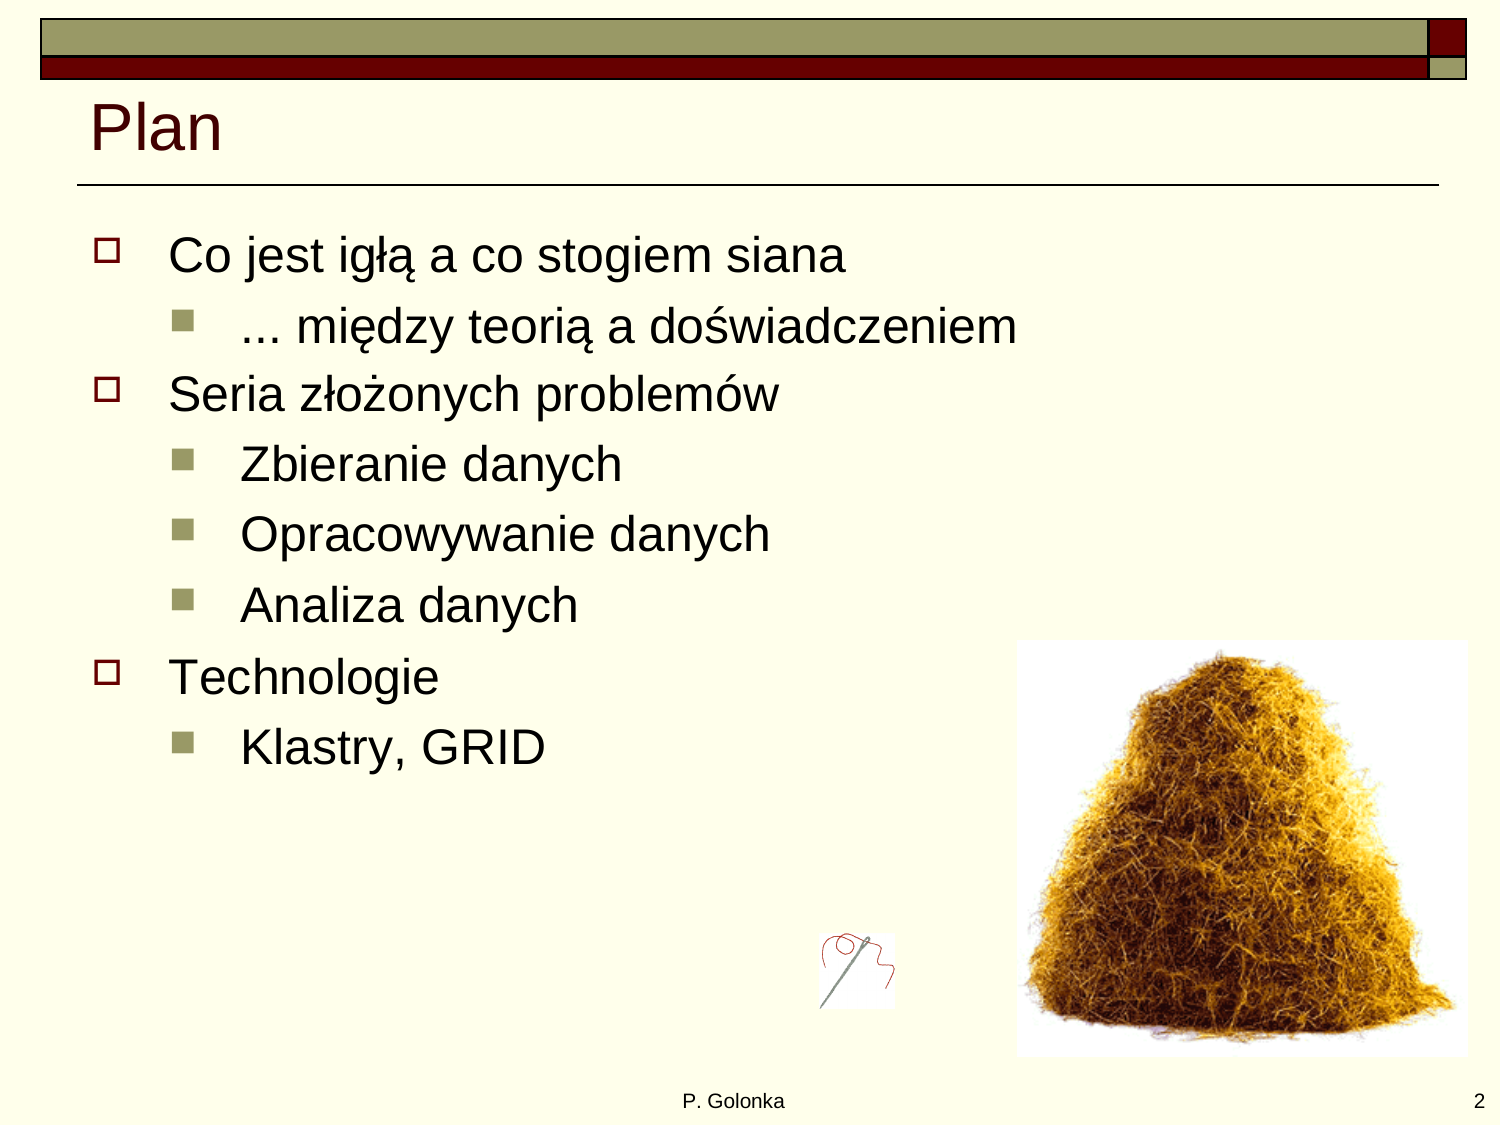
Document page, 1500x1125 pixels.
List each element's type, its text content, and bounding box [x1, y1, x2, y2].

picture [819, 933, 895, 1009]
title Plan [75, 82, 1426, 173]
list Co jest igłą a co stogiem siana ... między teorią a doświadczeniem Seria złożonych problemów Zbieranie danych Opracowywanie danych Analiza danych Technologie Klastry, GRID [76, 219, 1427, 784]
picture [1017, 640, 1468, 1057]
